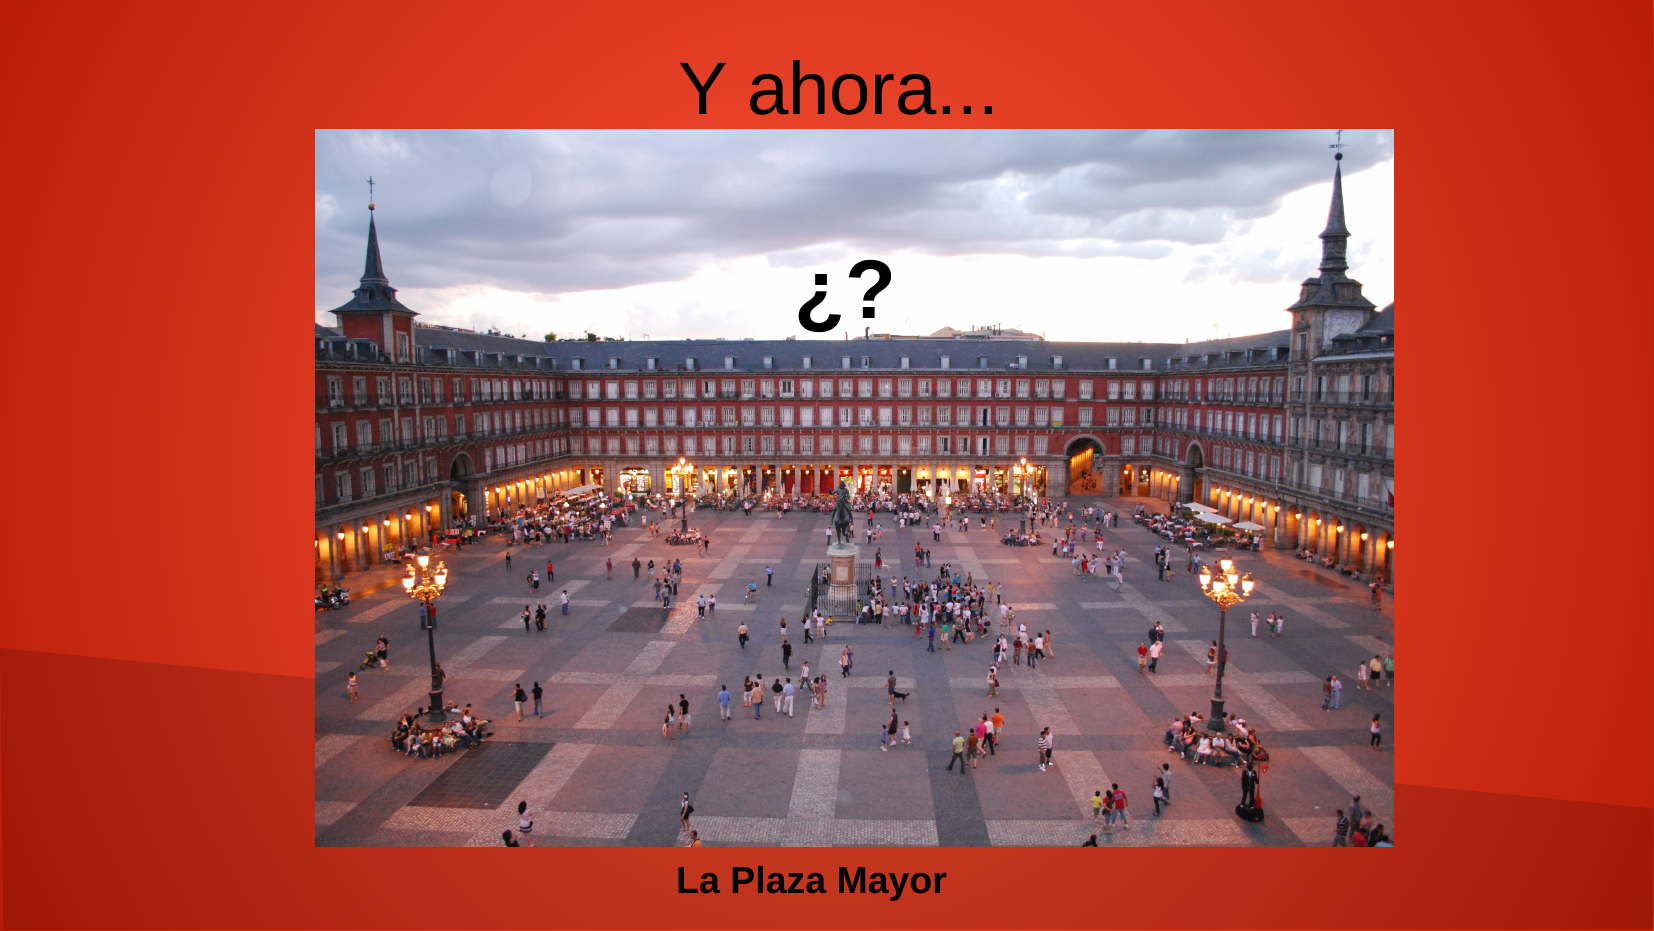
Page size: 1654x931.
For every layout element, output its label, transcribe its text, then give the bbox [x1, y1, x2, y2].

text_box La Plaza Mayor [661, 852, 1193, 910]
title Y ahora... [94, 11, 1583, 166]
text_box ¿? [779, 236, 981, 345]
picture [315, 129, 1394, 847]
